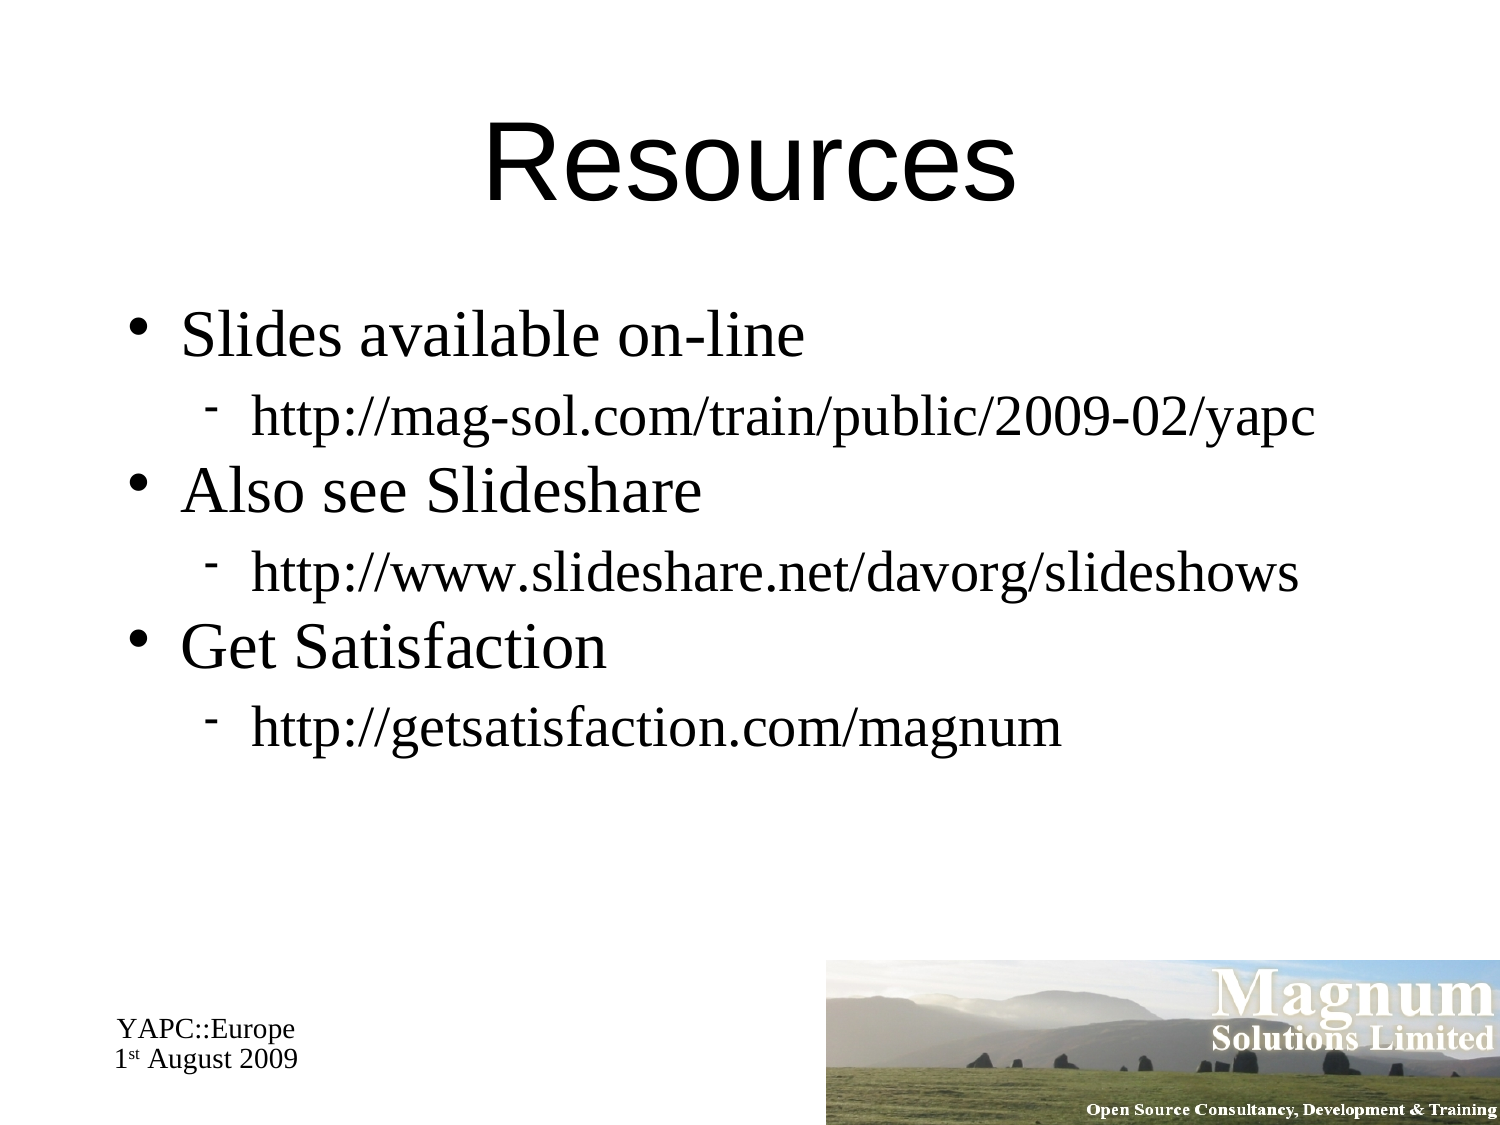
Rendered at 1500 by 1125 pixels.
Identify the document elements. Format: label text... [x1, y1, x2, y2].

list Slides available on-line http://mag-sol.com/train/public/2009-02/yapc Also see Slideshare http://www.slideshare.net/davorg/slideshows Get Satisfaction http://getsatisfaction.com/magnum [110, 312, 1447, 776]
title Resources [110, 26, 1391, 296]
picture [826, 960, 1500, 1125]
